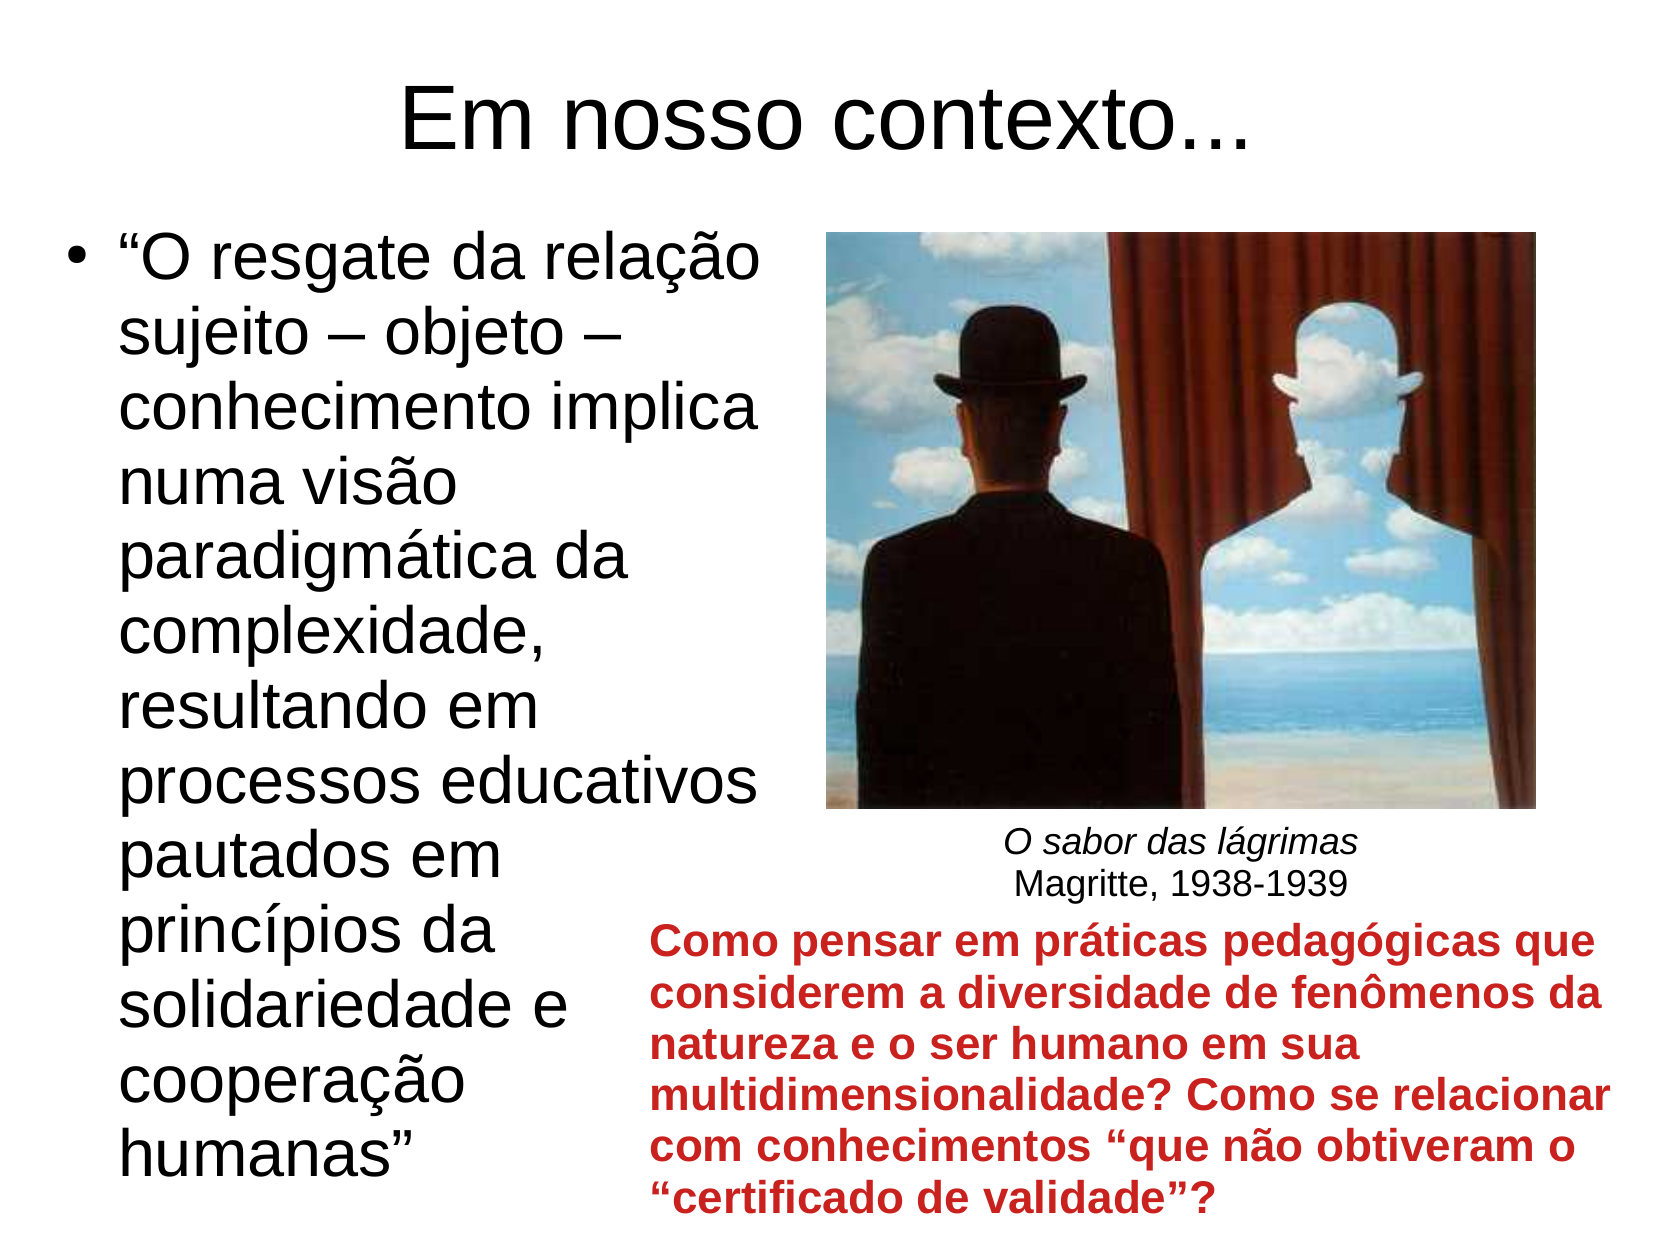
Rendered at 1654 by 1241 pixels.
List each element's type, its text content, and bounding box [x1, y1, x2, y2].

list Como pensar em práticas pedagógicas que considerem a diversidade de fenômenos da natureza e o ser humano em sua multidimensionalidade? Como se relacionar com conhecimentos “que não obtiveram o “certificado de validade”? [649, 915, 1654, 1241]
title Em nosso contexto... [82, 13, 1571, 222]
picture [826, 232, 1536, 810]
list “O resgate da relação sujeito – objeto – conhecimento implica numa visão paradigmática da complexidade, resultando em processos educativos pautados em princípios da solidariedade e cooperação humanas” [47, 219, 774, 1192]
text_box O sabor das lágrimas Magritte, 1938-1939 [974, 841, 1388, 884]
